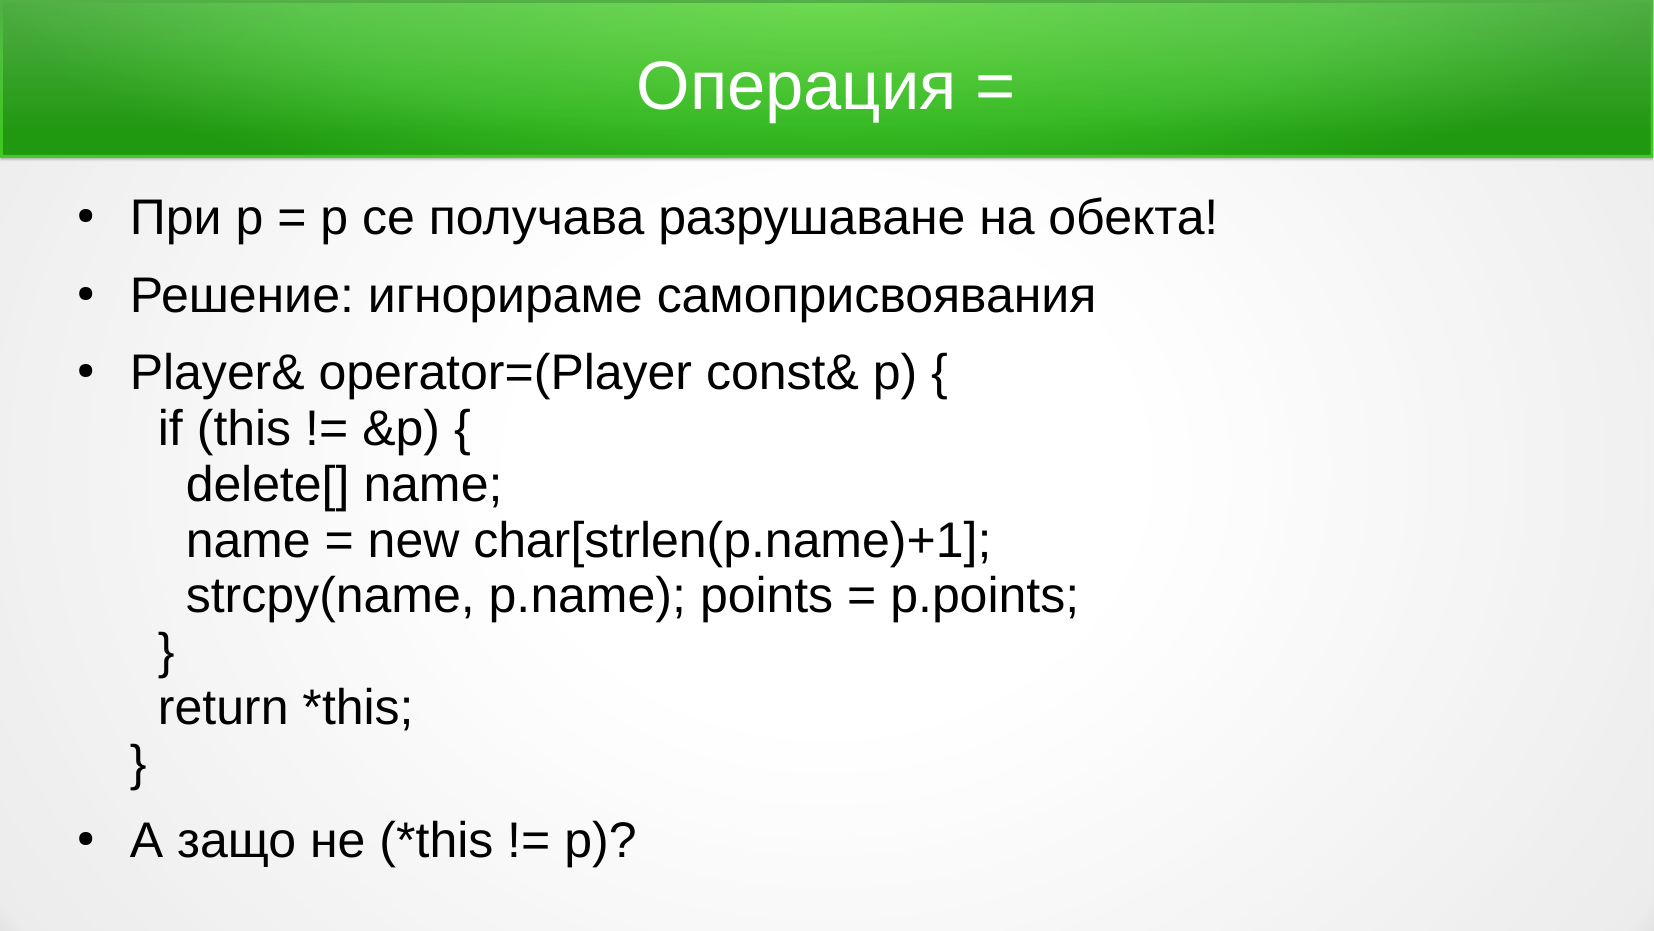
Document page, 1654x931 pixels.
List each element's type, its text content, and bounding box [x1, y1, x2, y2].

title Операция = [82, 37, 1571, 135]
list При p = p се получава разрушаване на обекта! Решение: игнорираме самоприсвоявания Player& operator=(Player const& p) { if (this != &p) { delete[] name; name = new char[strlen(p.name)+1]; strcpy(name, p.name); points = p.points; } return *this; } А защо не (*this != p)? [59, 188, 1607, 898]
